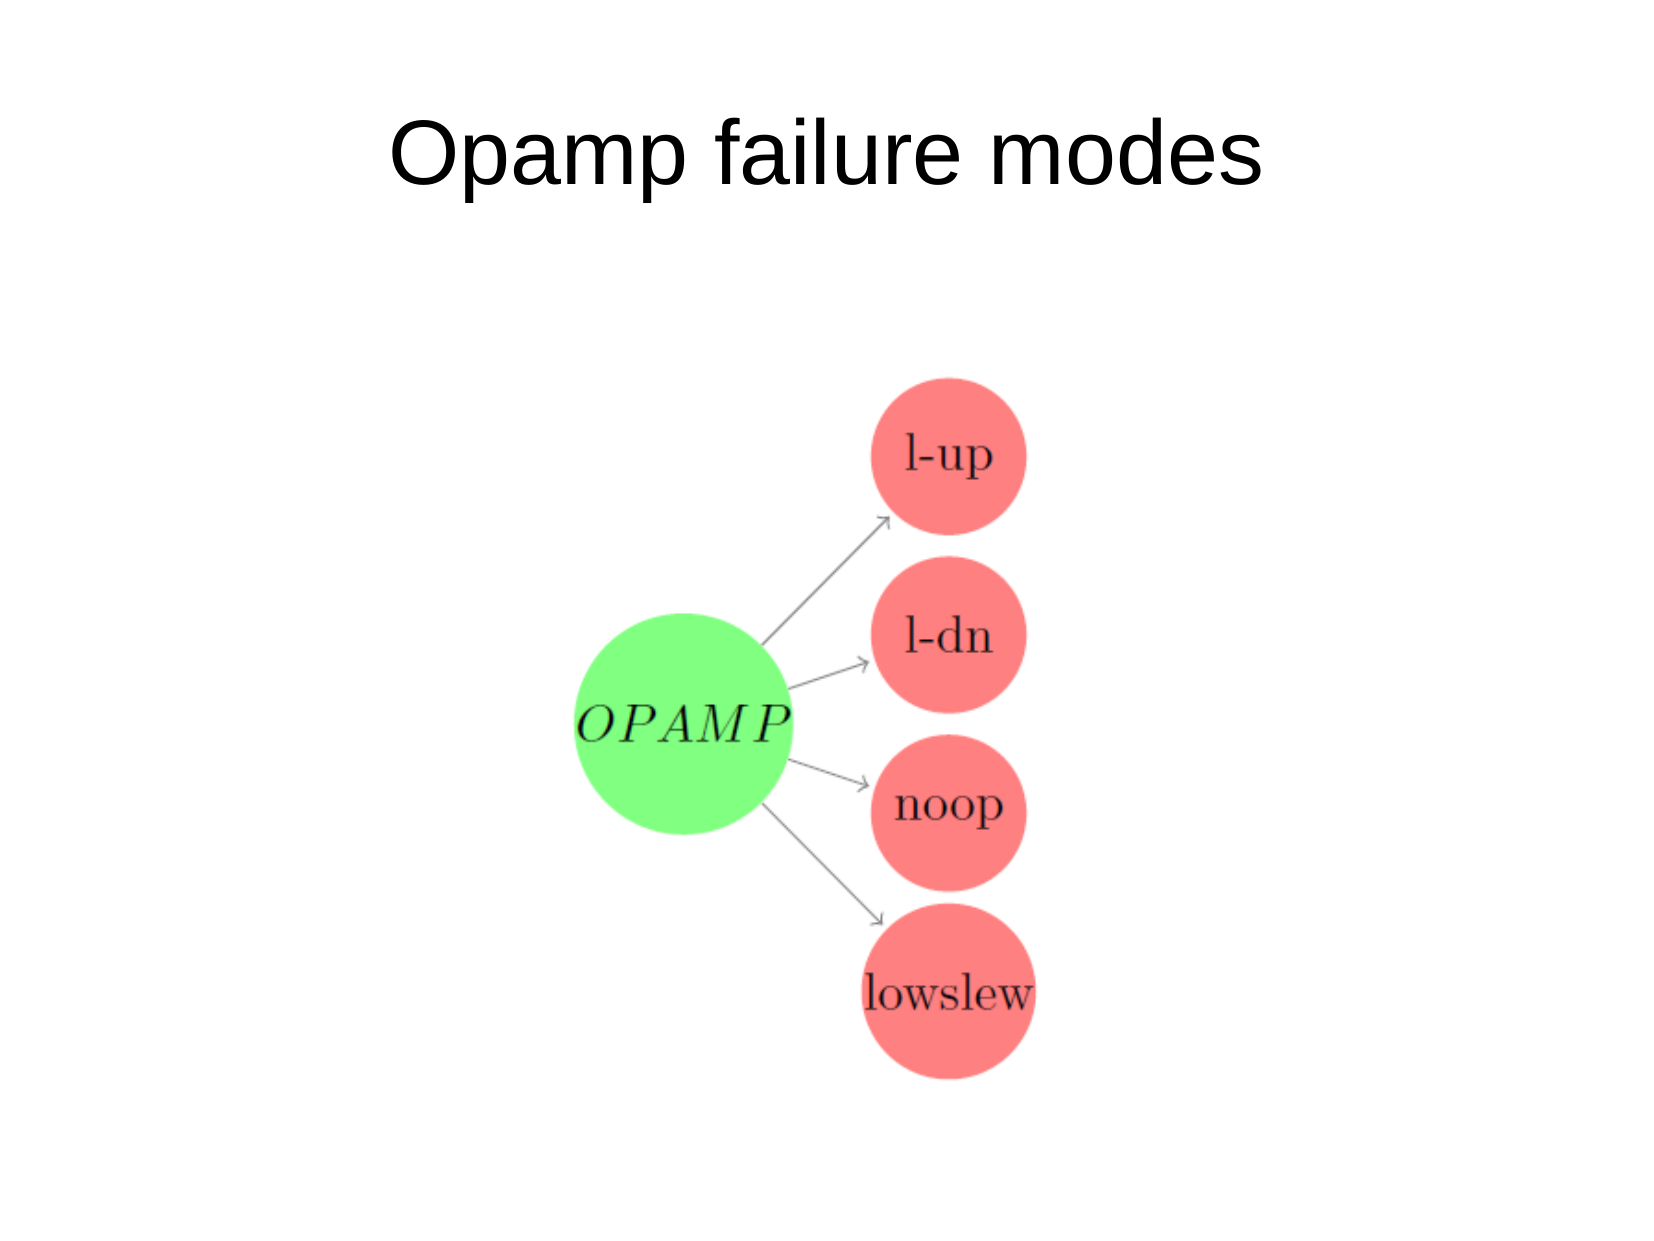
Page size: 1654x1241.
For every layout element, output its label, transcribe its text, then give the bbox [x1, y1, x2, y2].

picture [523, 290, 1130, 1109]
title Opamp failure modes [82, 49, 1571, 257]
